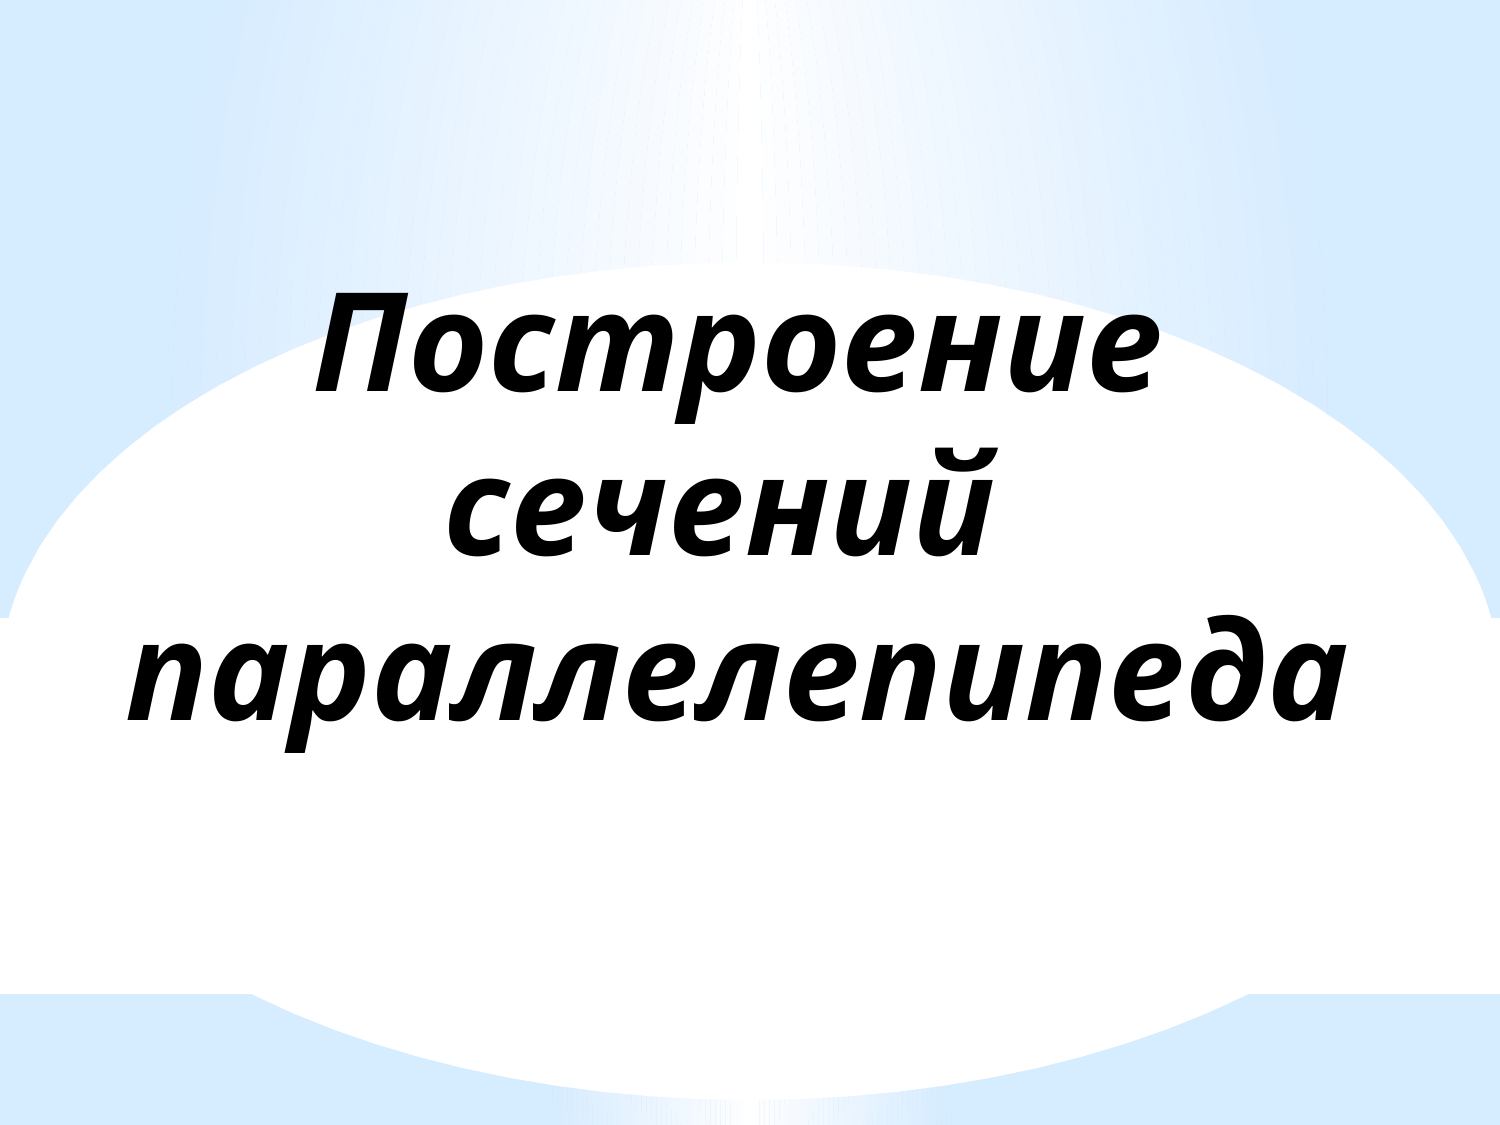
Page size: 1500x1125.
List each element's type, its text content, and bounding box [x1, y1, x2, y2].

text_box Построение сечений параллелепипеда [110, 246, 1366, 756]
